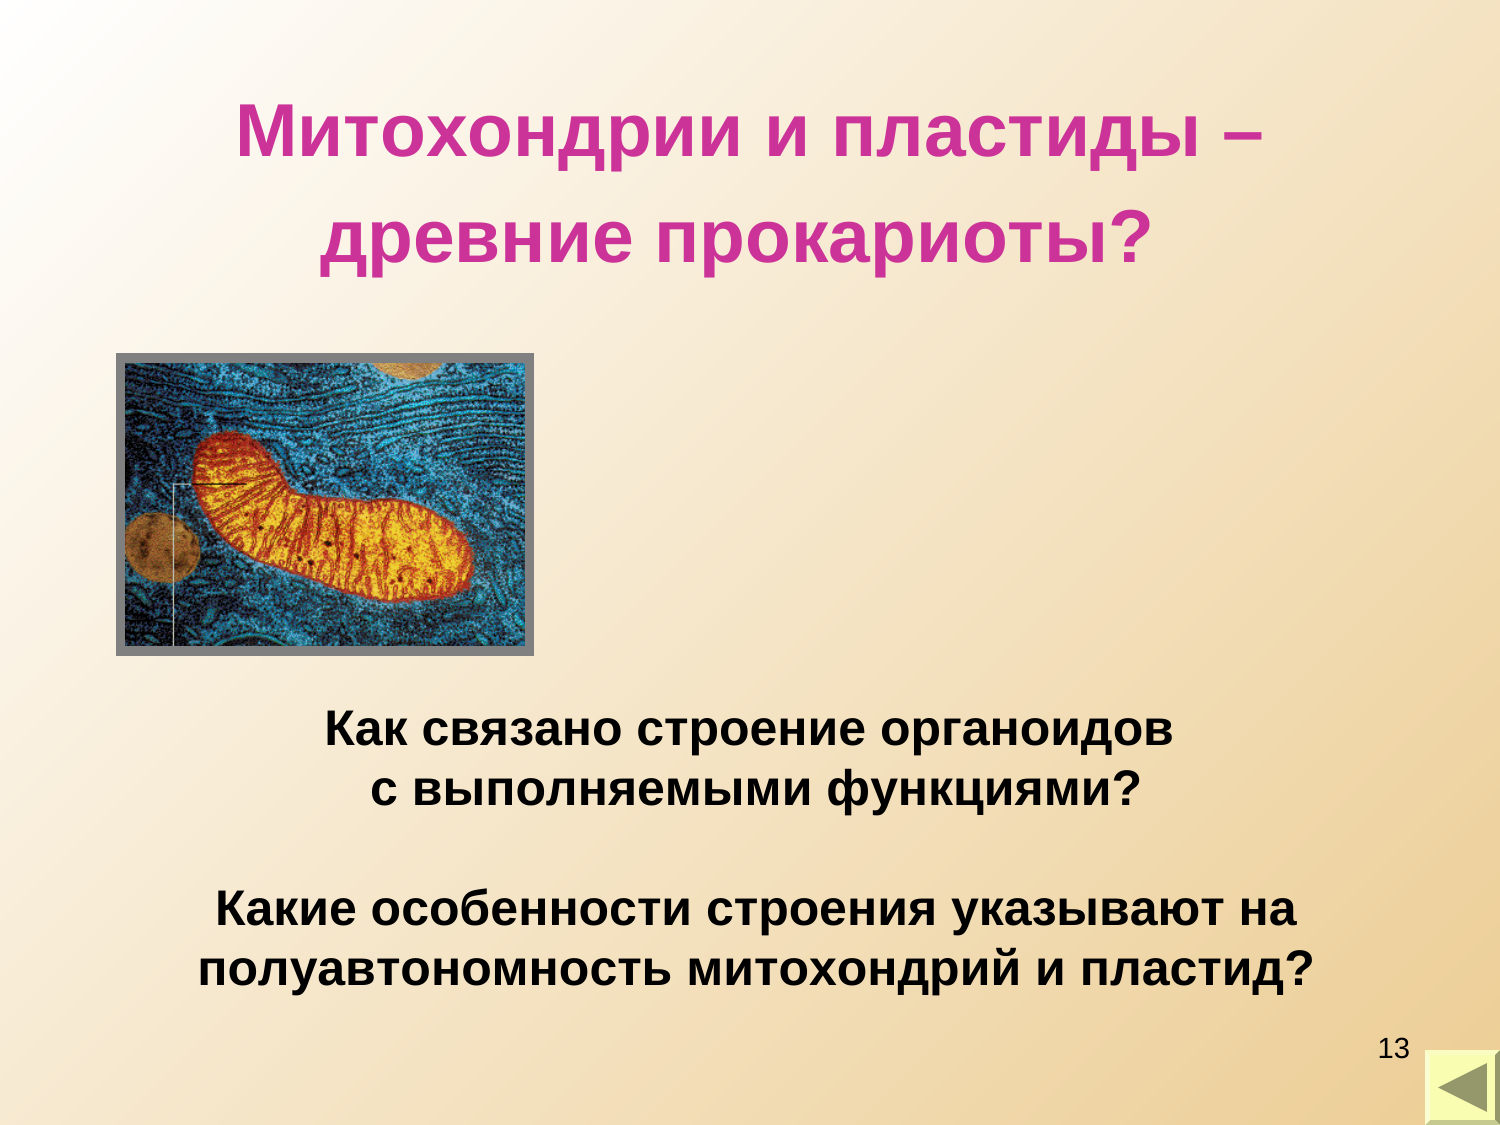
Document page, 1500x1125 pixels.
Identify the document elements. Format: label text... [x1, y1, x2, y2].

text_box Как связано строение органоидов с выполняемыми функциями? Какие особенности строения указывают на полуавтономность митохондрий и пластид? [162, 687, 1351, 1003]
picture [125, 362, 526, 647]
text_box [1427, 1050, 1500, 1125]
text_box Митохондрии и пластиды – древние прокариоты? [75, 75, 1426, 288]
